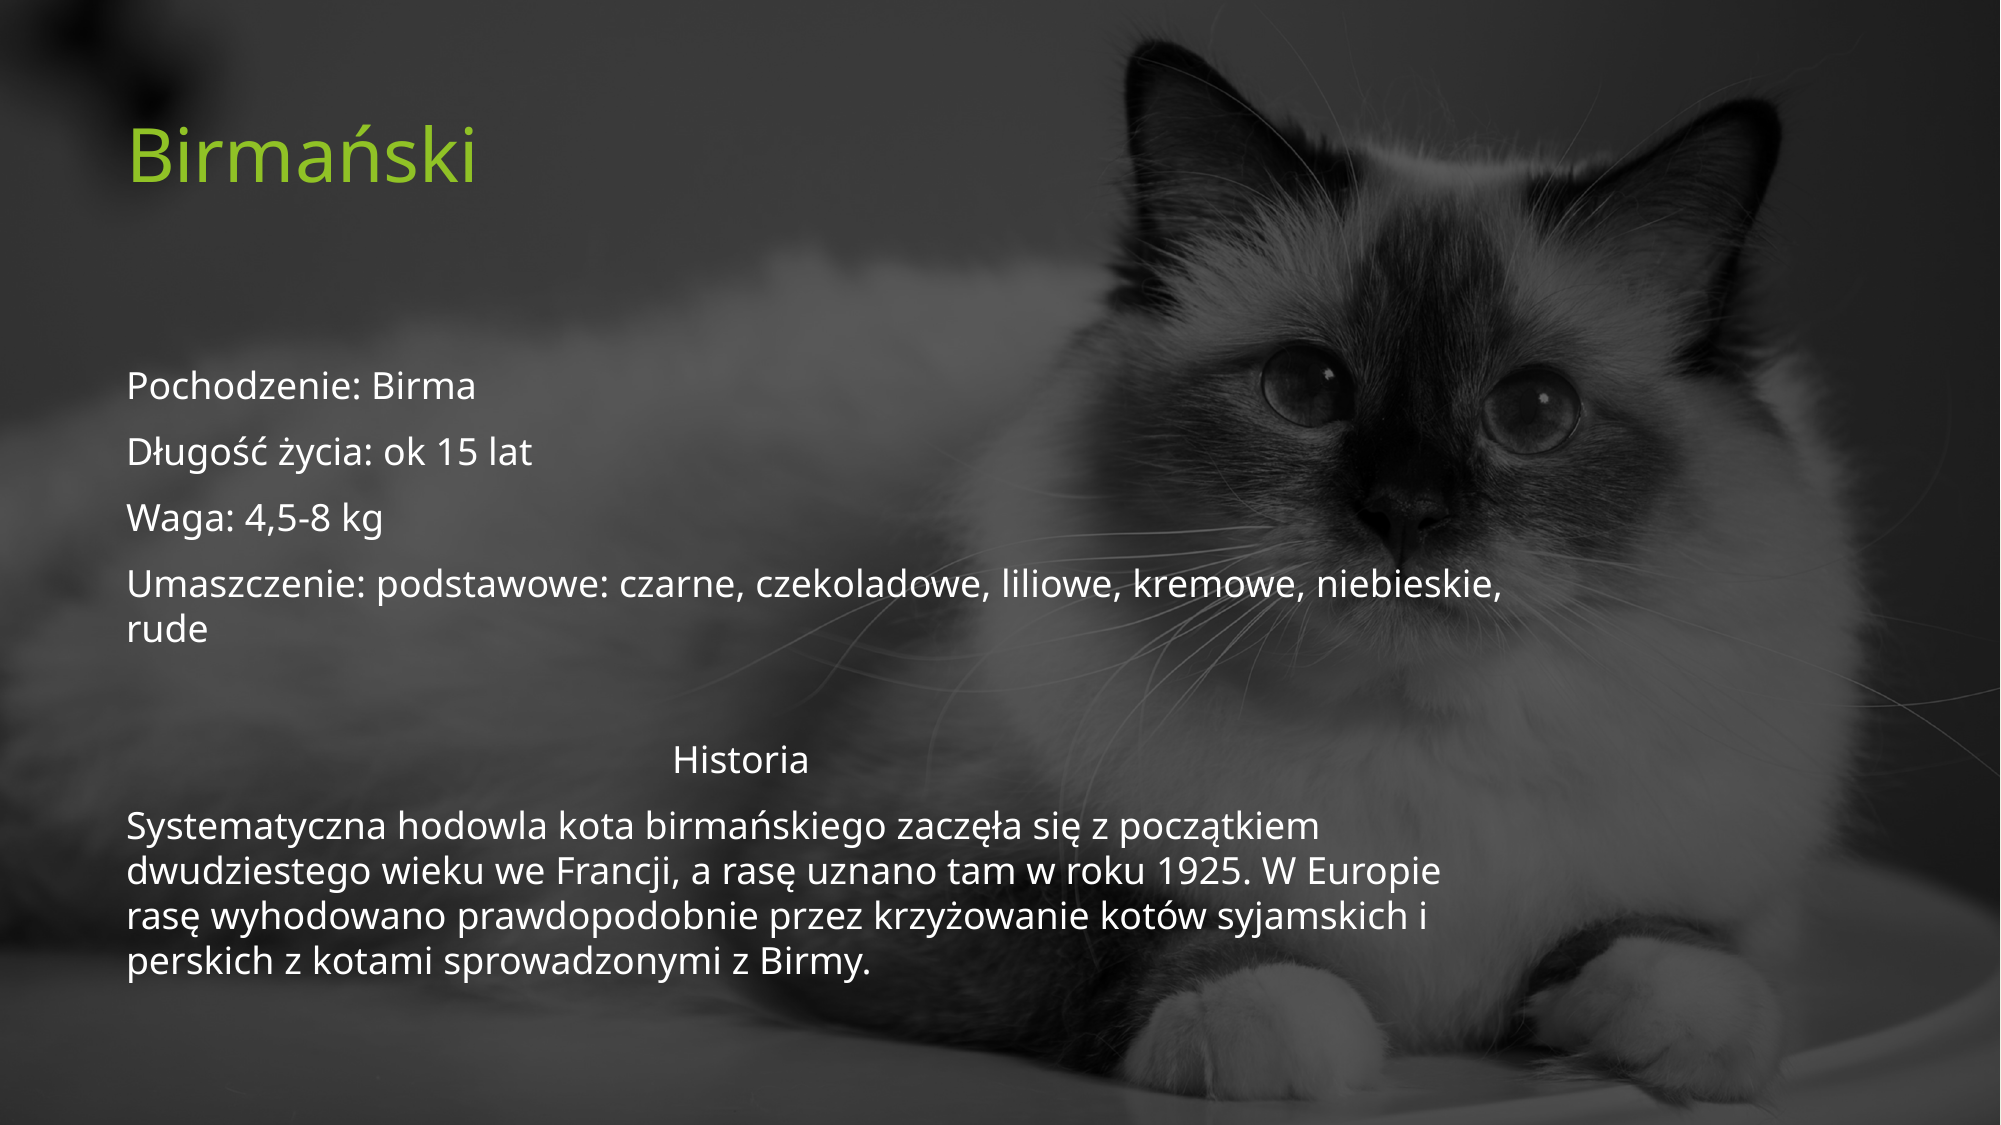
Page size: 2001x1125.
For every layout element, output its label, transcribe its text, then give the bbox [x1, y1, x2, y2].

list Pochodzenie: Birma Długość życia: ok 15 lat Waga: 4,5-8 kg Umaszczenie: podstawowe: czarne, czekoladowe, liliowe, kremowe, niebieskie, rude Historia Systematyczna hodowla kota birmańskiego zaczęła się z początkiem dwudziestego wieku we Francji, a rasę uznano tam w roku 1925. W Europie rasę wyhodowano prawdopodobnie przez krzyżowanie kotów syjamskich i perskich z kotami sprowadzonymi z Birmy. [111, 354, 1522, 992]
picture [0, 0, 2000, 1125]
title Birmański [111, 99, 1522, 317]
